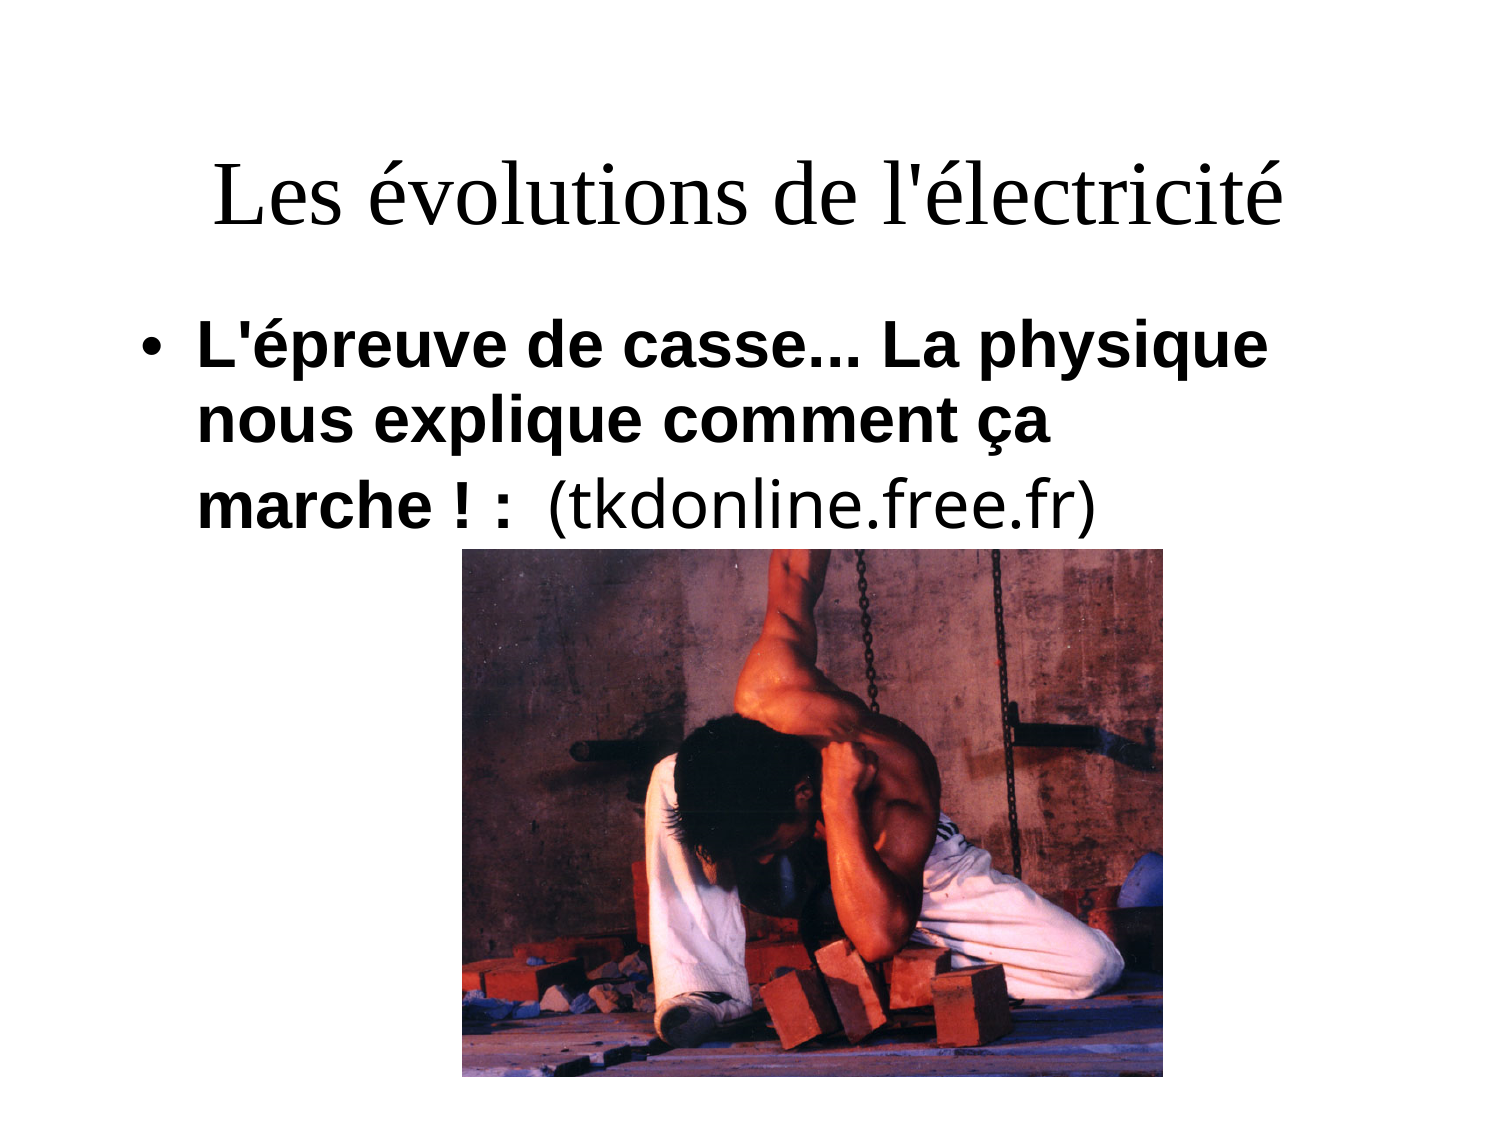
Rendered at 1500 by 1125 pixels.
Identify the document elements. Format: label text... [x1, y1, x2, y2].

picture [462, 549, 1163, 1077]
title Les évolutions de l'électricité [112, 99, 1388, 288]
list L'épreuve de casse... La physique nous explique comment ça marche ! : (tkdonline.free.fr) [124, 299, 1363, 1000]
